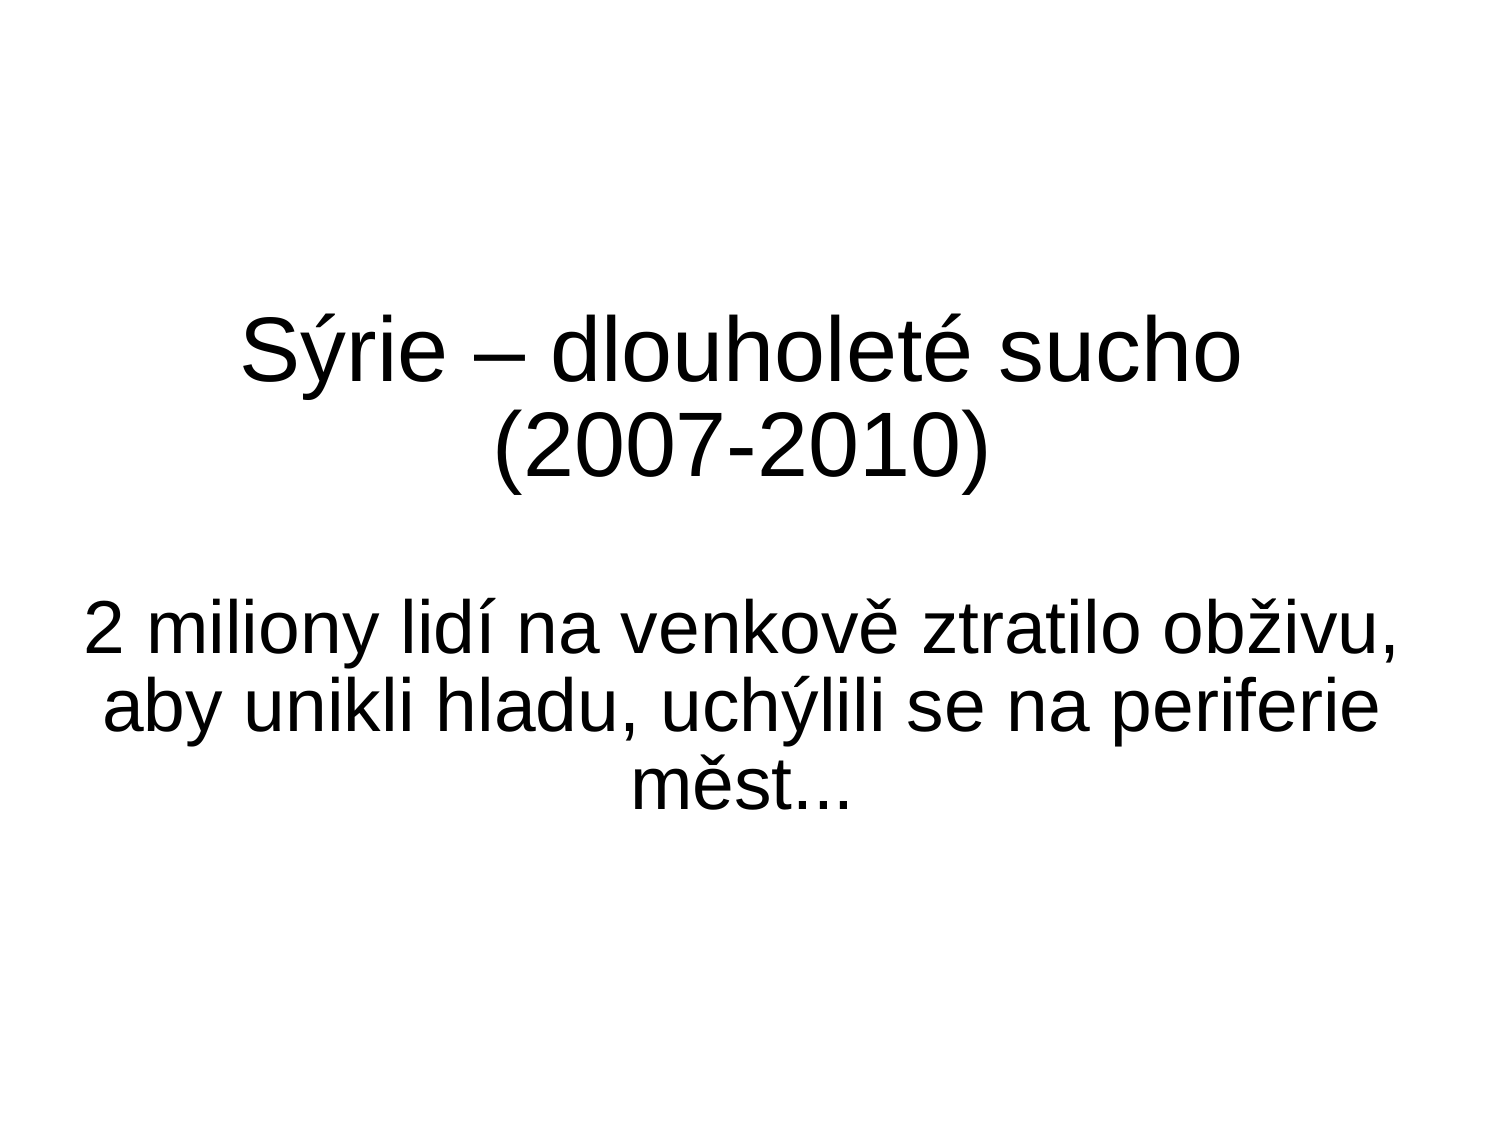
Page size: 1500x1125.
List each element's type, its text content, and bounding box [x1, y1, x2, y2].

title Sýrie – dlouholeté sucho (2007-2010) 2 miliony lidí na venkově ztratilo obživu, aby unikli hladu, uchýlili se na periferie měst... [67, 301, 1418, 829]
